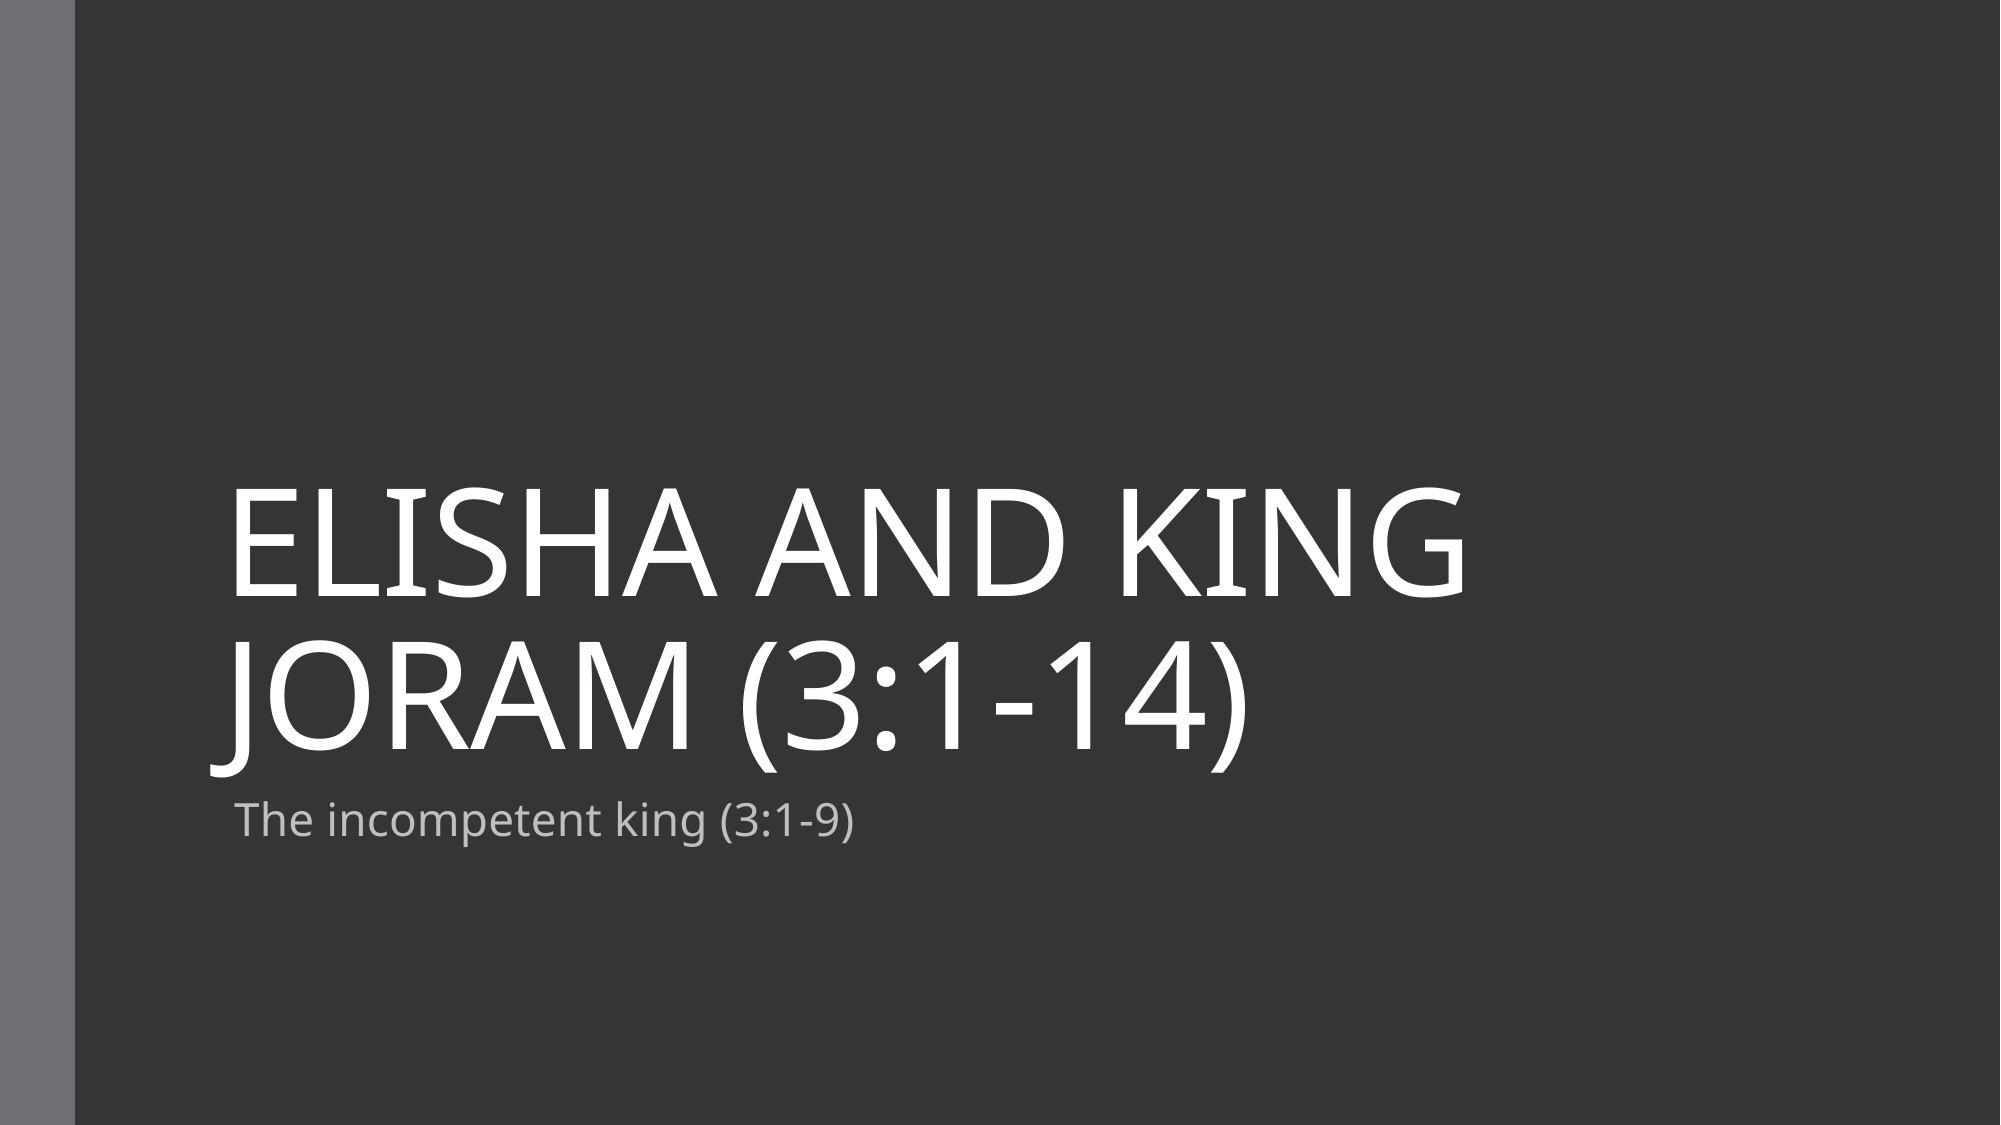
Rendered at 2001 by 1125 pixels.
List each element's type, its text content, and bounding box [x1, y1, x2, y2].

subtitle The incompetent king (3:1-9) [206, 787, 1752, 1066]
title ELISHA AND KING JORAM (3:1-14) [206, 124, 1752, 787]
